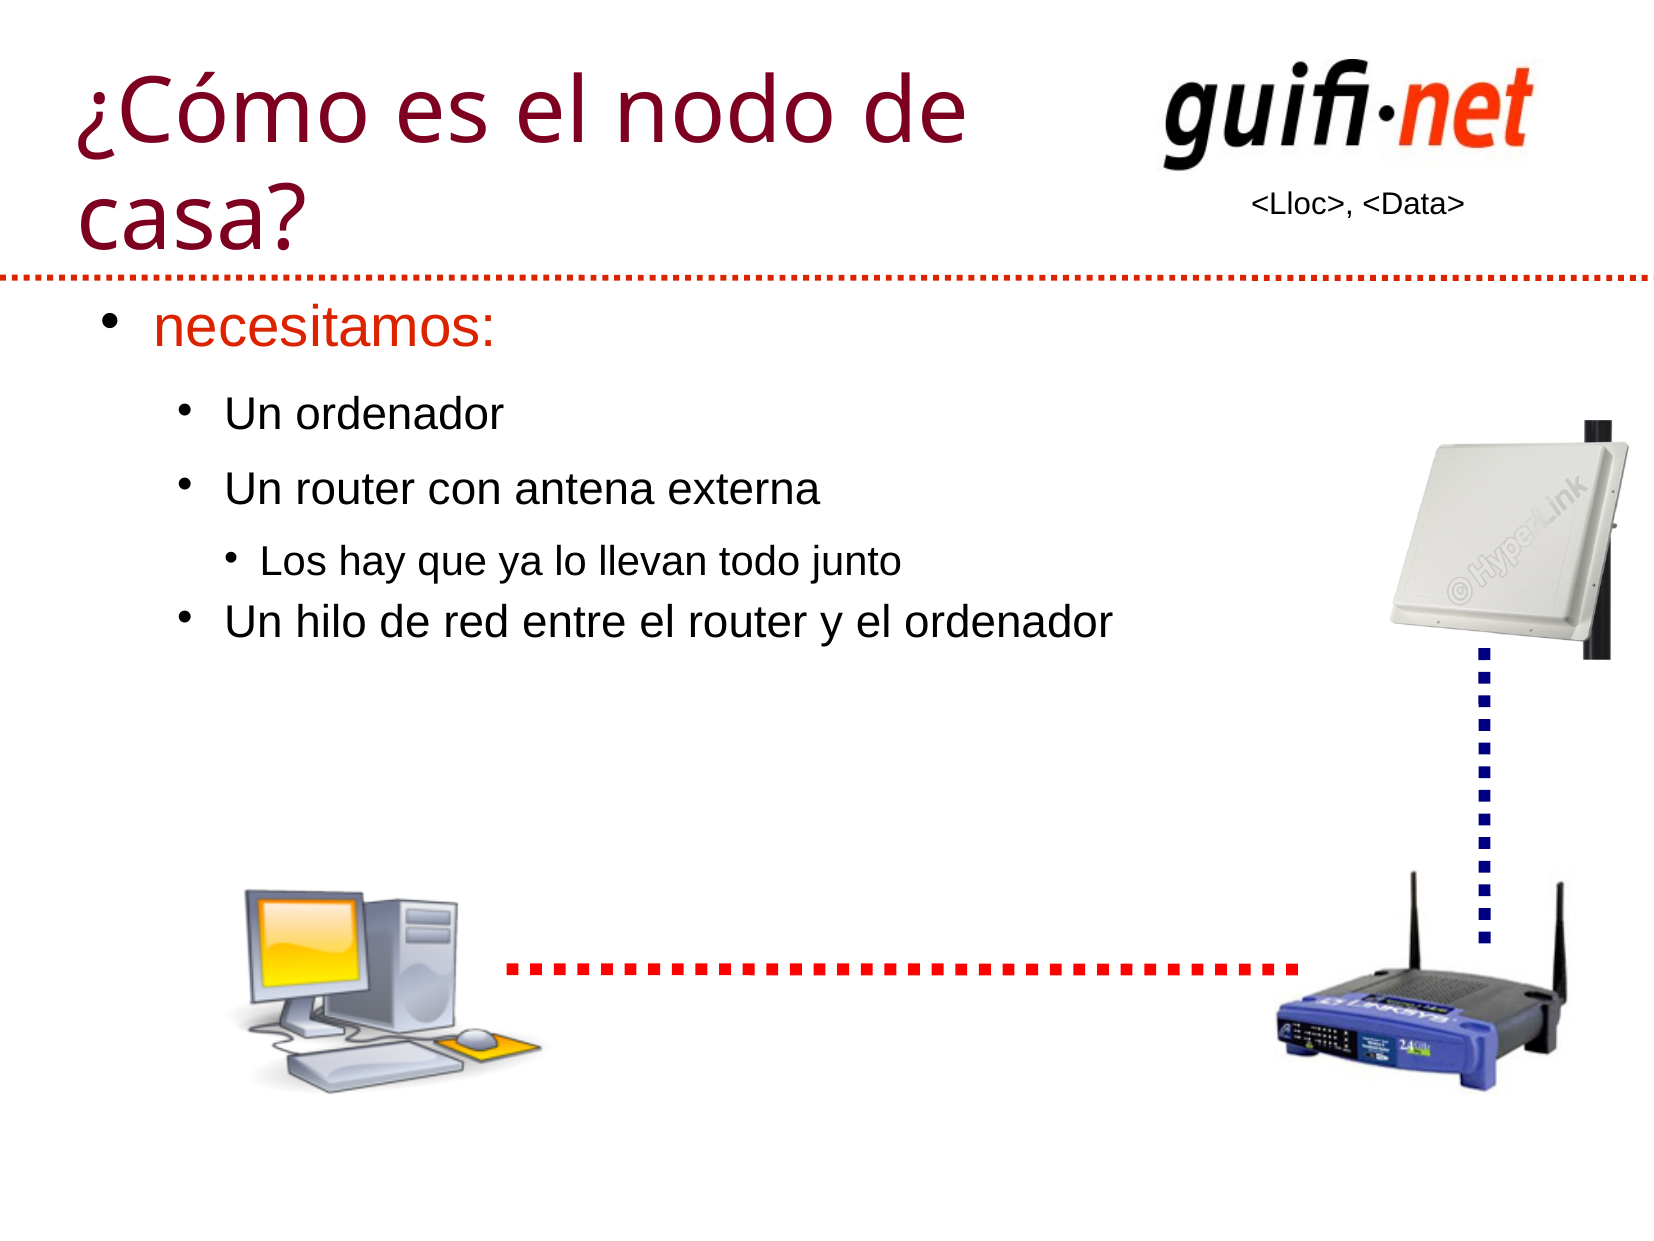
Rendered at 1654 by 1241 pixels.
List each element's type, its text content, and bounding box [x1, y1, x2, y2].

picture [1381, 420, 1654, 660]
picture [1223, 820, 1630, 1142]
picture [220, 827, 558, 1148]
list necesitamos: Un ordenador Un router con antena externa Los hay que ya lo llevan todo junto Un hilo de red entre el router y el ordenador [82, 290, 1571, 1109]
picture [1157, 59, 1542, 172]
title ¿Cómo es el nodo de casa? [76, 53, 1093, 272]
